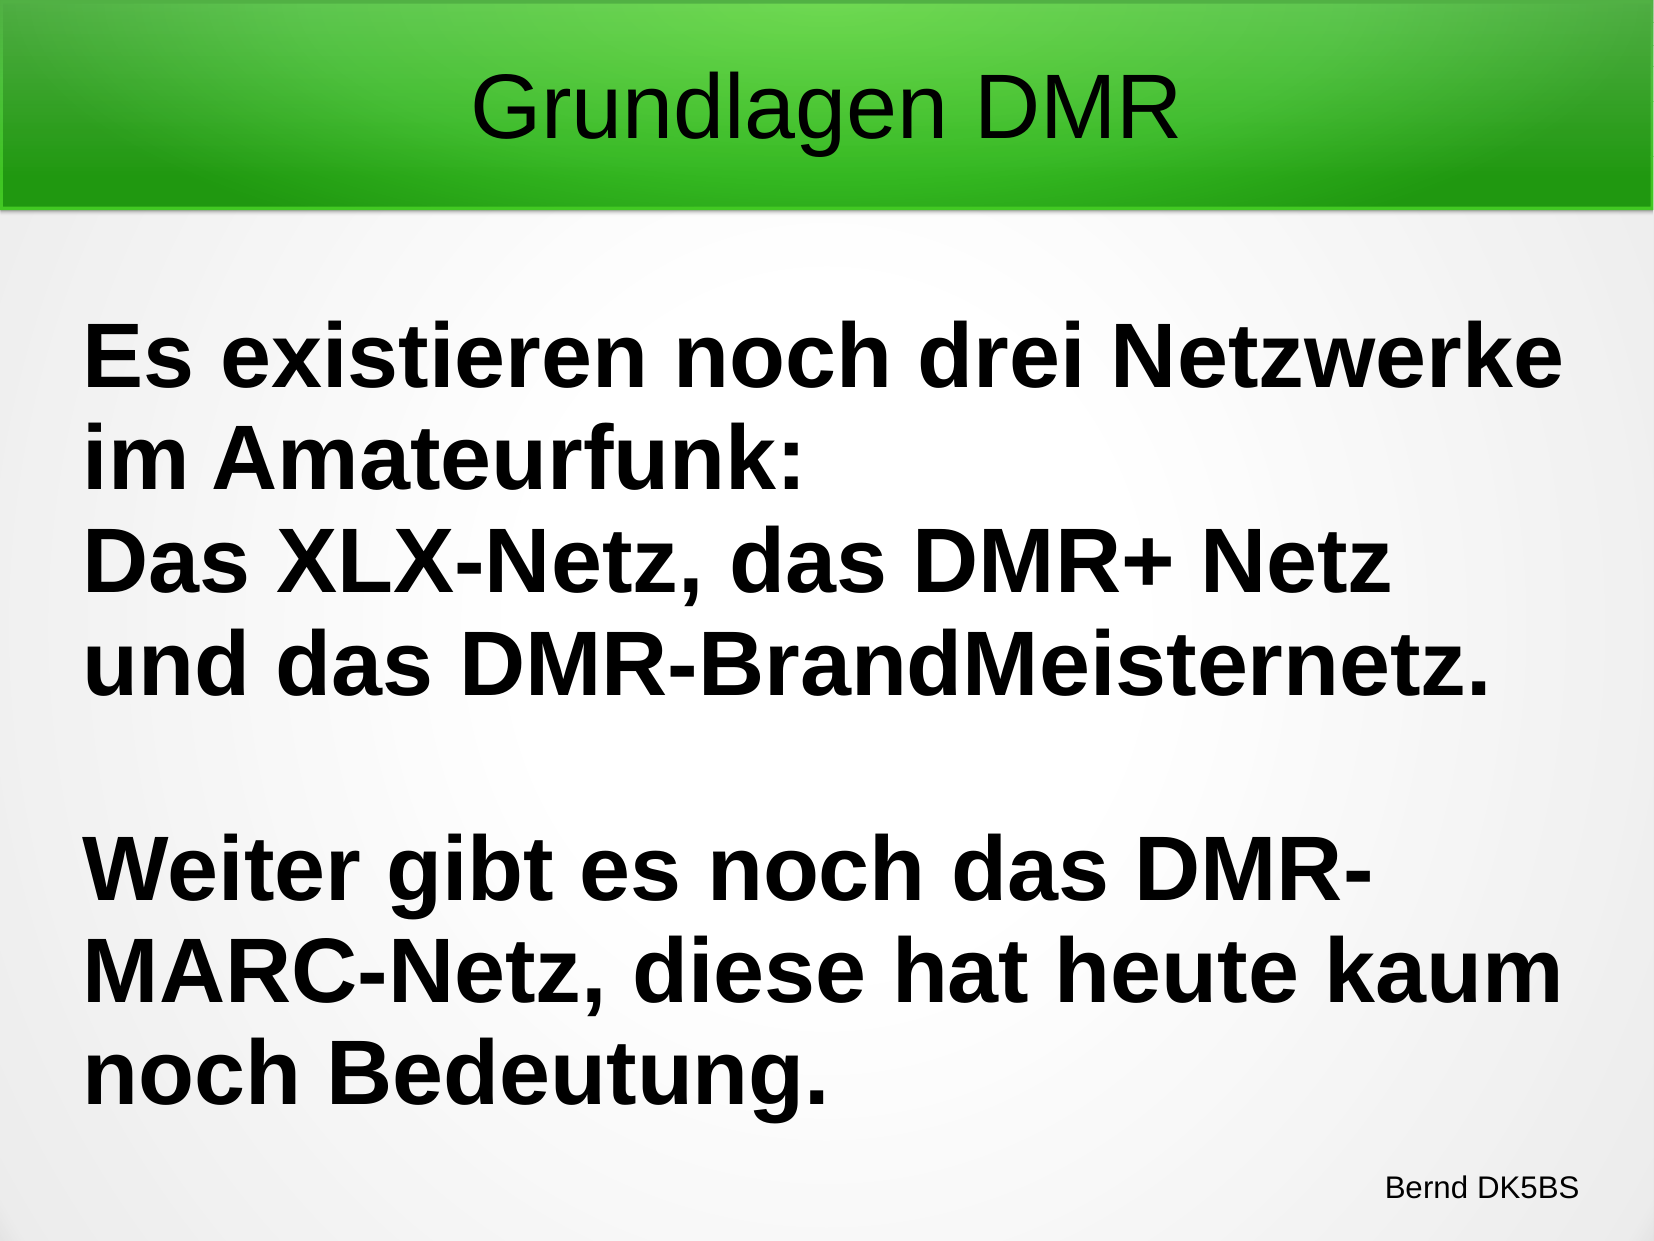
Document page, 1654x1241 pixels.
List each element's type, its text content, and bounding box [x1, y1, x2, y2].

text_box Bernd DK5BS [1370, 1163, 1619, 1223]
title Grundlagen DMR [0, 0, 1654, 225]
subtitle Es existieren noch drei Netzwerke im Amateurfunk: Das XLX-Netz, das DMR+ Netz und das DMR-BrandMeisternetz. Weiter gibt es noch das DMR-MARC-Netz, diese hat heute kaum noch Bedeutung. [82, 253, 1571, 1176]
